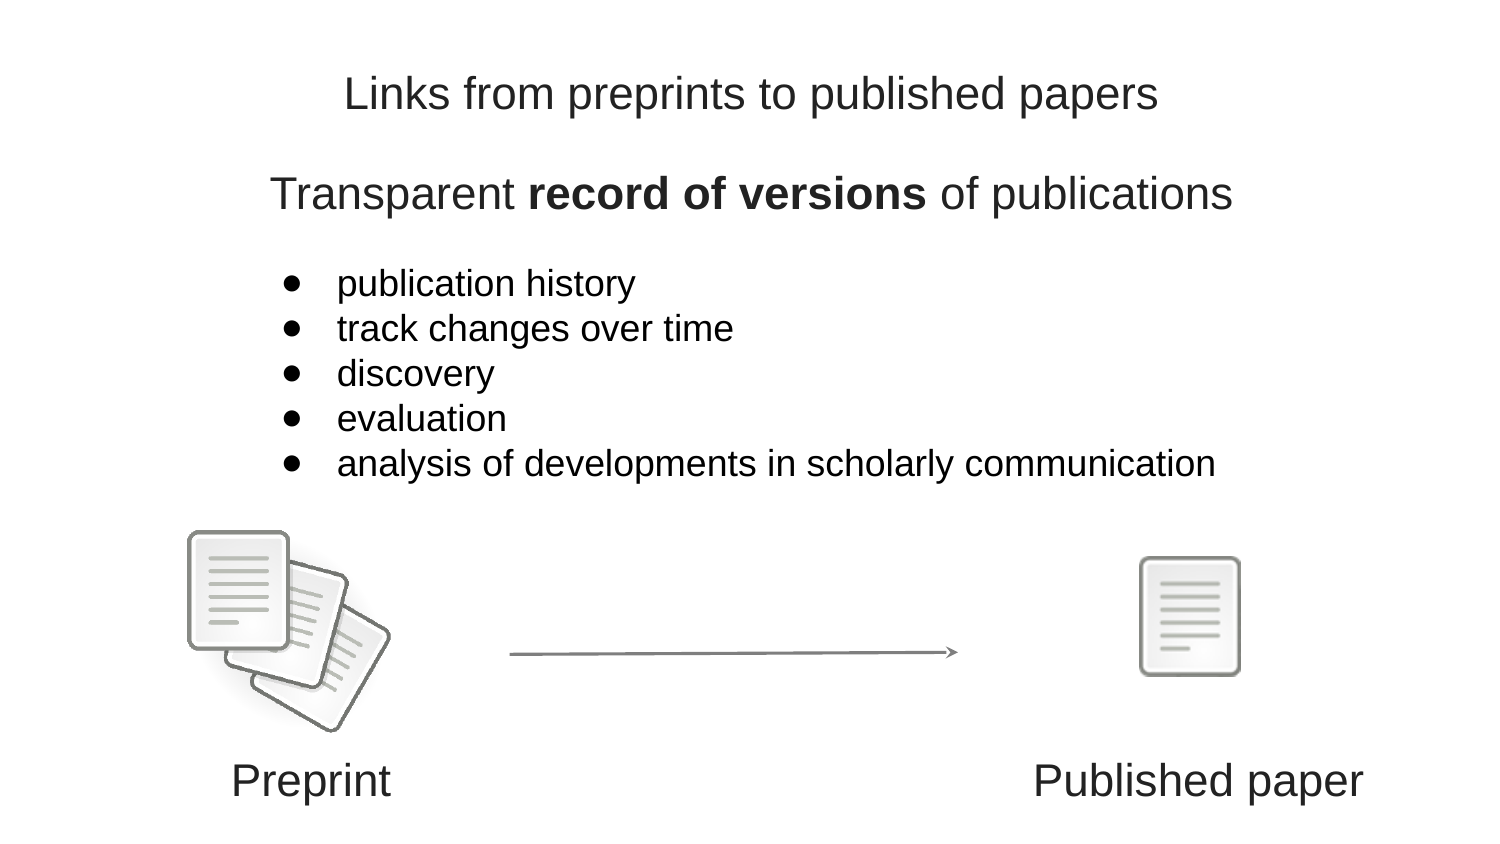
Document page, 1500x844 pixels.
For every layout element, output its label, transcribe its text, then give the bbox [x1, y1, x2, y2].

picture [187, 530, 393, 735]
text_box publication history track changes over time discovery evaluation analysis of developments in scholarly communication [246, 244, 1404, 500]
picture [1139, 556, 1241, 677]
text_box Links from preprints to published papers [217, 48, 1286, 133]
text_box Preprint [16, 735, 606, 820]
text_box Transparent record of versions of publications [217, 148, 1286, 233]
text_box Published paper [904, 735, 1494, 820]
